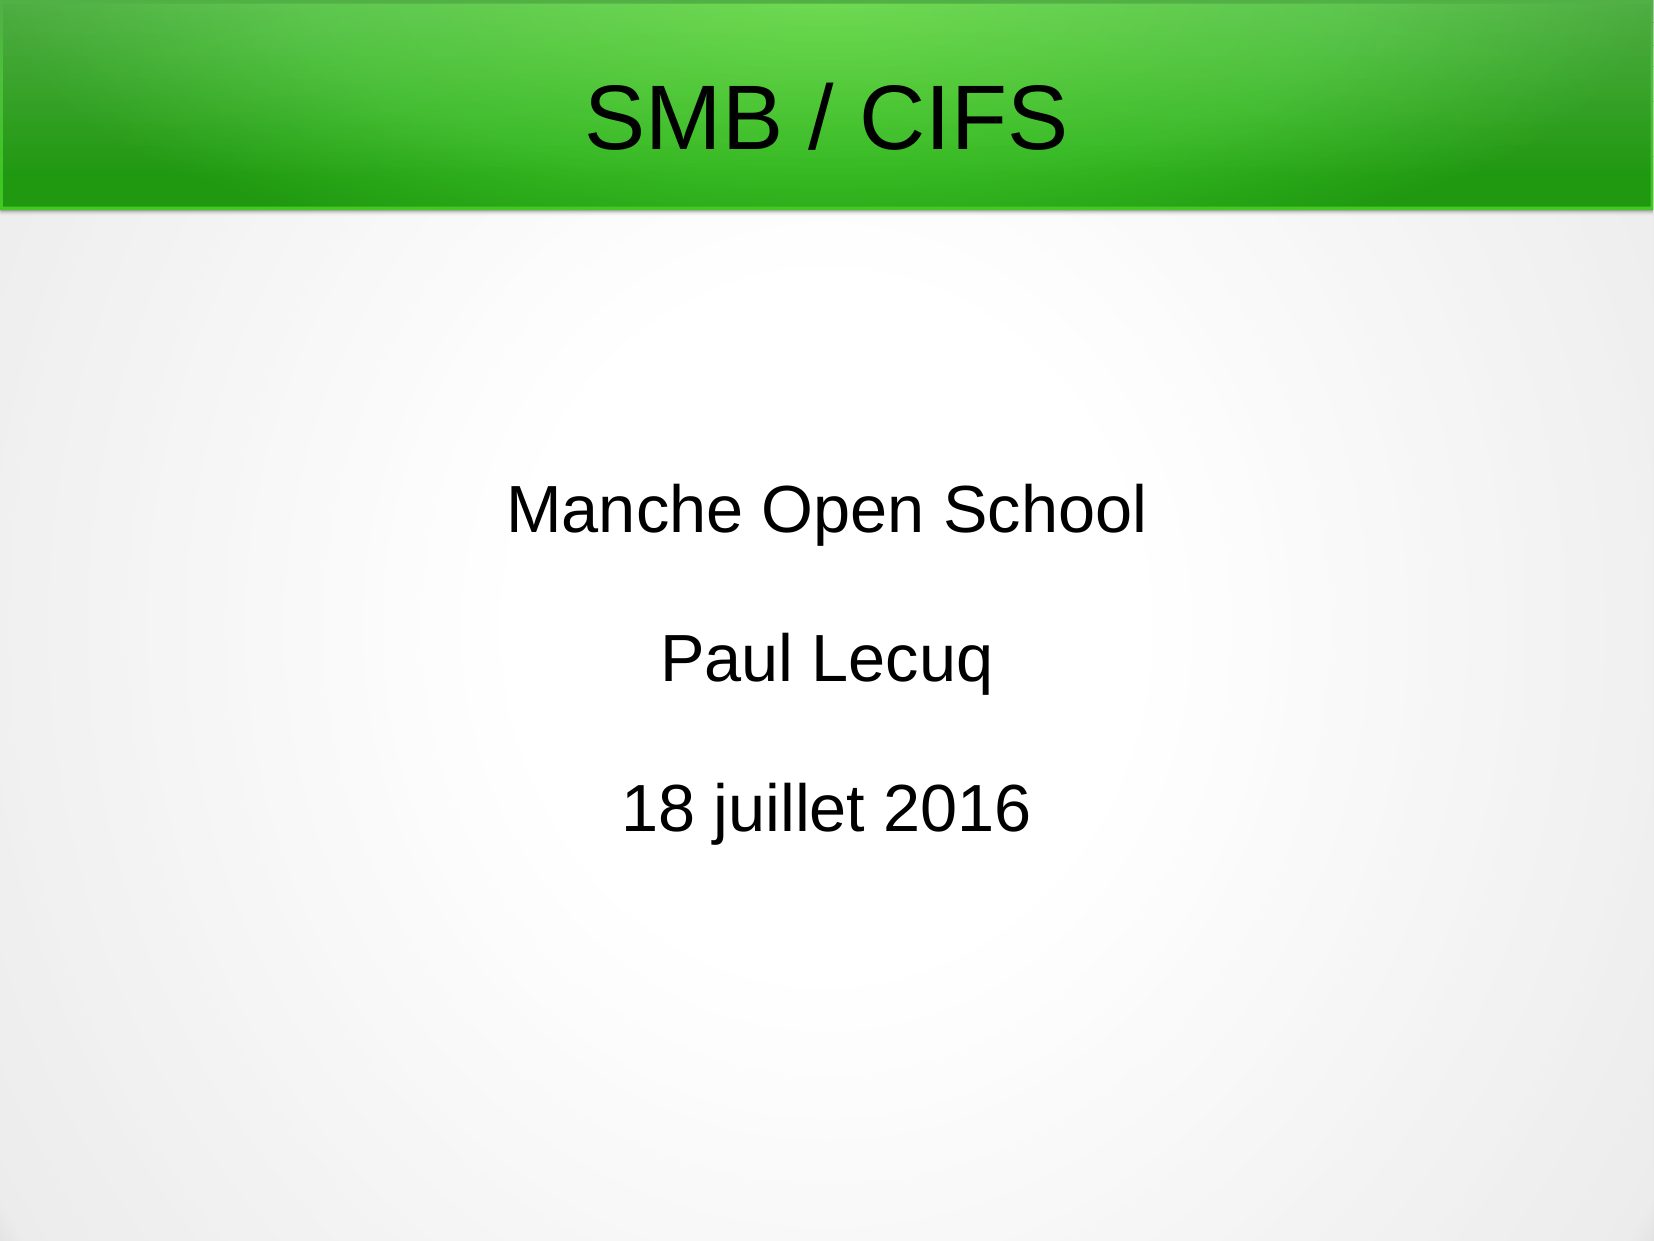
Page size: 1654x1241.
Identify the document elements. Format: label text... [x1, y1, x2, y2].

title SMB / CIFS [82, 47, 1571, 189]
subtitle Manche Open School Paul Lecuq 18 juillet 2016 [82, 299, 1571, 1019]
